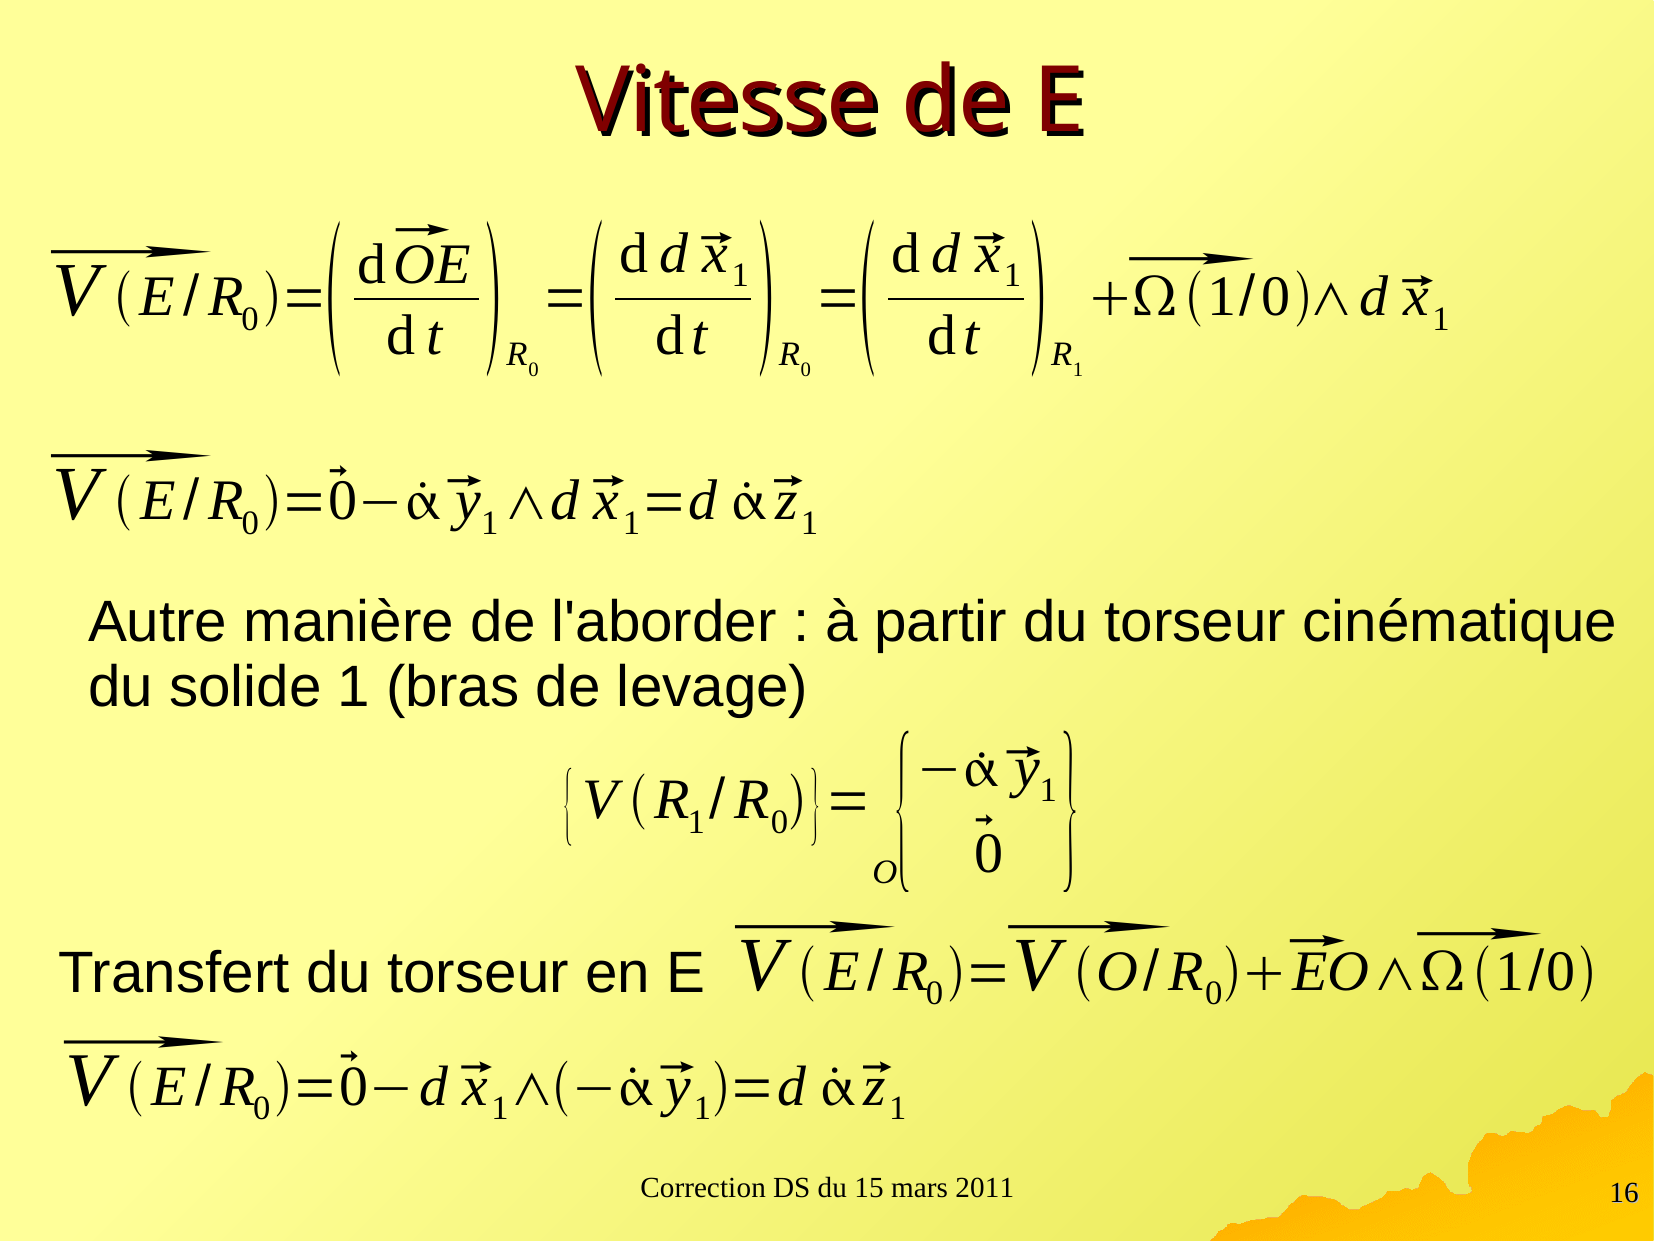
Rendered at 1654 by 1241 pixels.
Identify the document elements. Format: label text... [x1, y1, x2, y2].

chart [20, 215, 1463, 381]
chart [32, 1034, 921, 1127]
chart [704, 918, 1611, 1012]
text_box Transfert du torseur en E [43, 932, 721, 1013]
text_box Autre manière de l'aborder : à partir du torseur cinématique du solide 1 (bras de levage) [73, 581, 1635, 726]
chart [549, 729, 1105, 892]
title Vitesse de E [85, 0, 1574, 193]
chart [20, 448, 833, 541]
